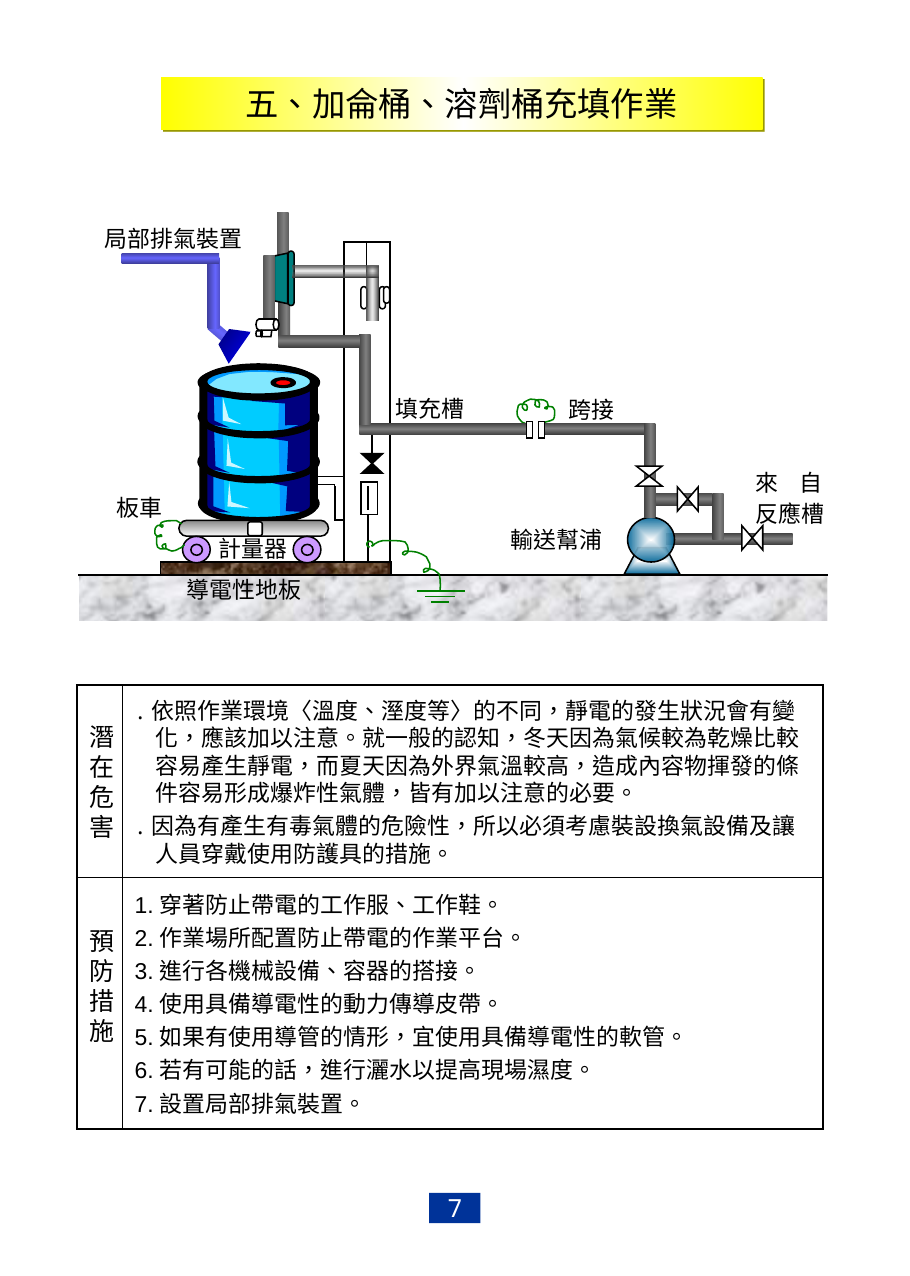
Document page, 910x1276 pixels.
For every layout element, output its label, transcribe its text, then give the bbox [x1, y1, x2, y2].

text_box [160, 212, 533, 575]
text_box 填充槽 [389, 394, 471, 423]
text_box 來 自 反應槽 [746, 468, 833, 527]
text_box 跨接 [562, 395, 621, 423]
text_box 板車 [113, 493, 166, 521]
table_cell 1.穿著防止帶電的工作服、工作鞋。 2.作業場所配置防止帶電的作業平台。 3.進行各機械設備、容器的搭接。 4.使用具備導電性的動力傳導皮帶。 5.如果有使用導管的情形，宜使用具備導電性的軟管。 6.若有可能的話，進行灑水以提高現場濕度。 7.設置局部排氣裝置。 [123, 878, 822, 1128]
text_box 計量器 [200, 535, 305, 563]
table_cell 預防措施 [78, 878, 122, 1128]
text_box [534, 421, 793, 575]
table_header ․依照作業環境〈溫度、溼度等〉的不同，靜電的發生狀況會有變化，應該加以注意。就一般的認知，冬天因為氣候較為乾燥比較容易產生靜電，而夏天因為外界氣溫較高，造成內容物揮發的條件容易形成爆炸性氣體，皆有加以注意的必要。 ․因為有產生有毒氣體的危險性，所以必須考慮裝設換氣設備及讓人員穿戴使用防護具的措施。 [123, 686, 822, 877]
text_box 導電性地板 [171, 568, 337, 612]
text_box 輸送幫浦 [505, 525, 609, 553]
text_box 局部排氣裝置 [88, 217, 265, 261]
text_box [121, 253, 251, 364]
table_header 潛在危害 [78, 686, 122, 877]
text_box [79, 576, 828, 621]
text_box 7 [429, 1192, 481, 1224]
text_box 五、加侖桶、溶劑桶充填作業 [161, 77, 763, 130]
picture [197, 362, 322, 520]
